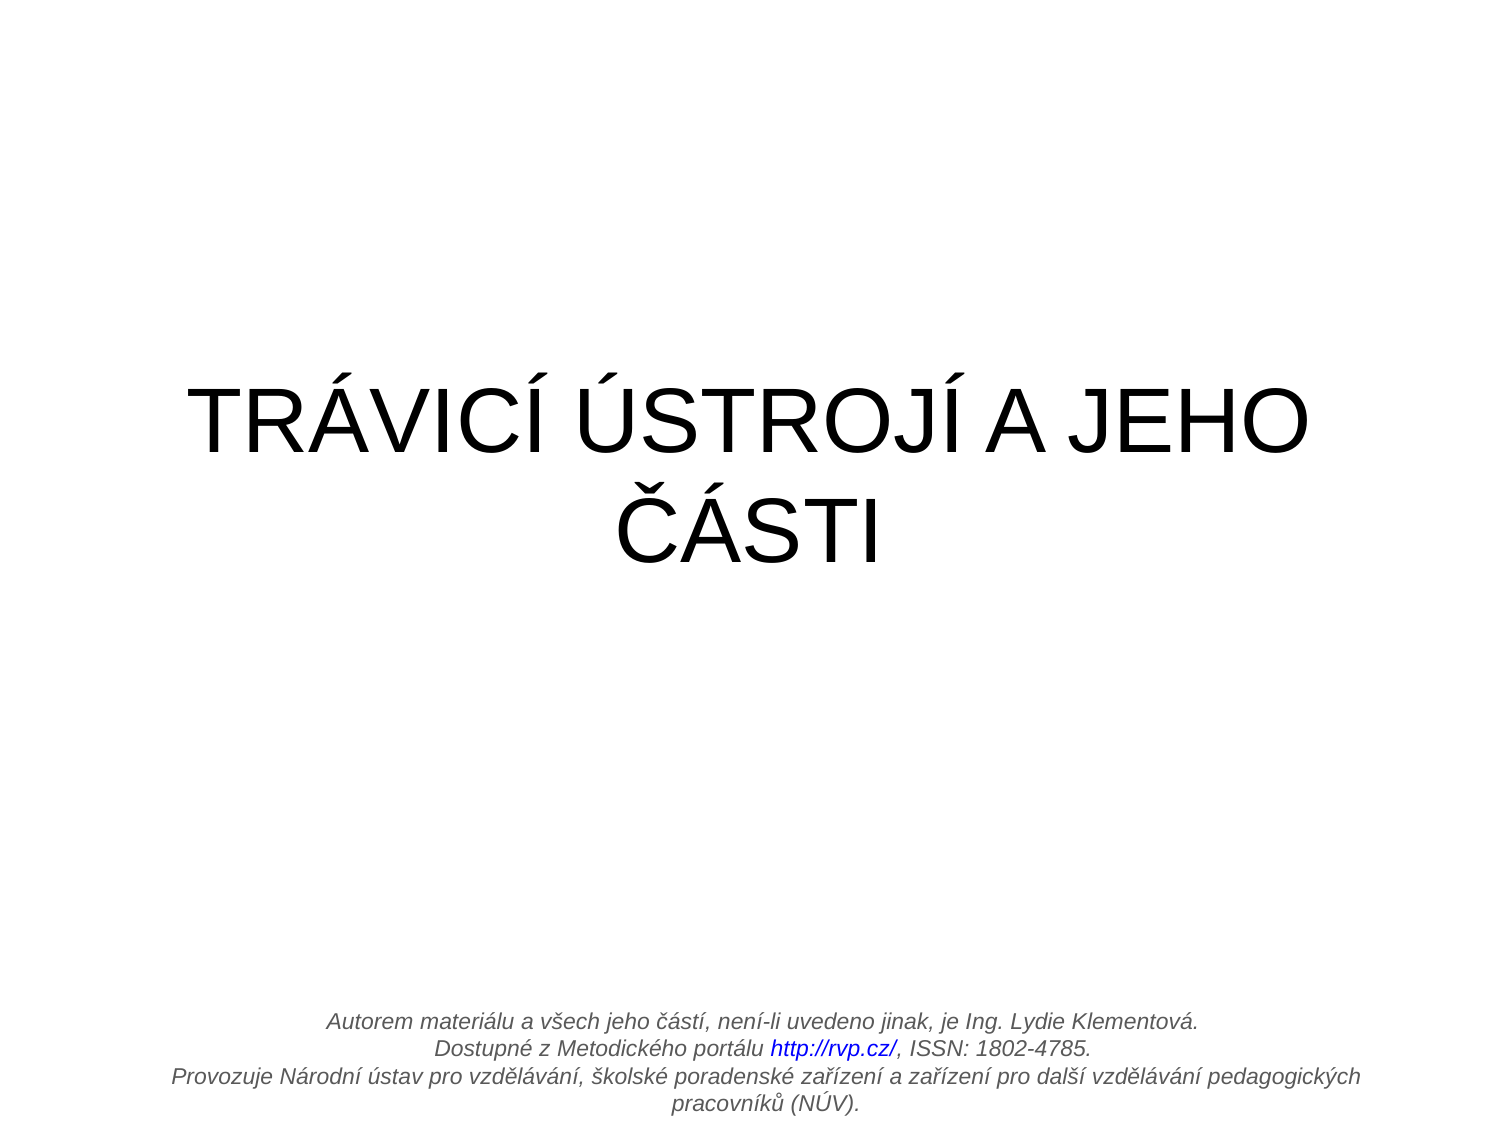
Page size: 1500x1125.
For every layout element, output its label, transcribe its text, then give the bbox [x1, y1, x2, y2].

title TRÁVICÍ ÚSTROJÍ A JEHO ČÁSTI [112, 349, 1388, 592]
text_box Autorem materiálu a všech jeho částí, není-li uvedeno jinak, je Ing. Lydie Klementová. Dostupné z Metodického portálu http://rvp.cz/, ISSN: 1802-4785. Provozuje Národní ústav pro vzdělávání, školské poradenské zařízení a zařízení pro další vzdělávání pedagogických pracovníků (NÚV). [152, 1031, 1381, 1092]
